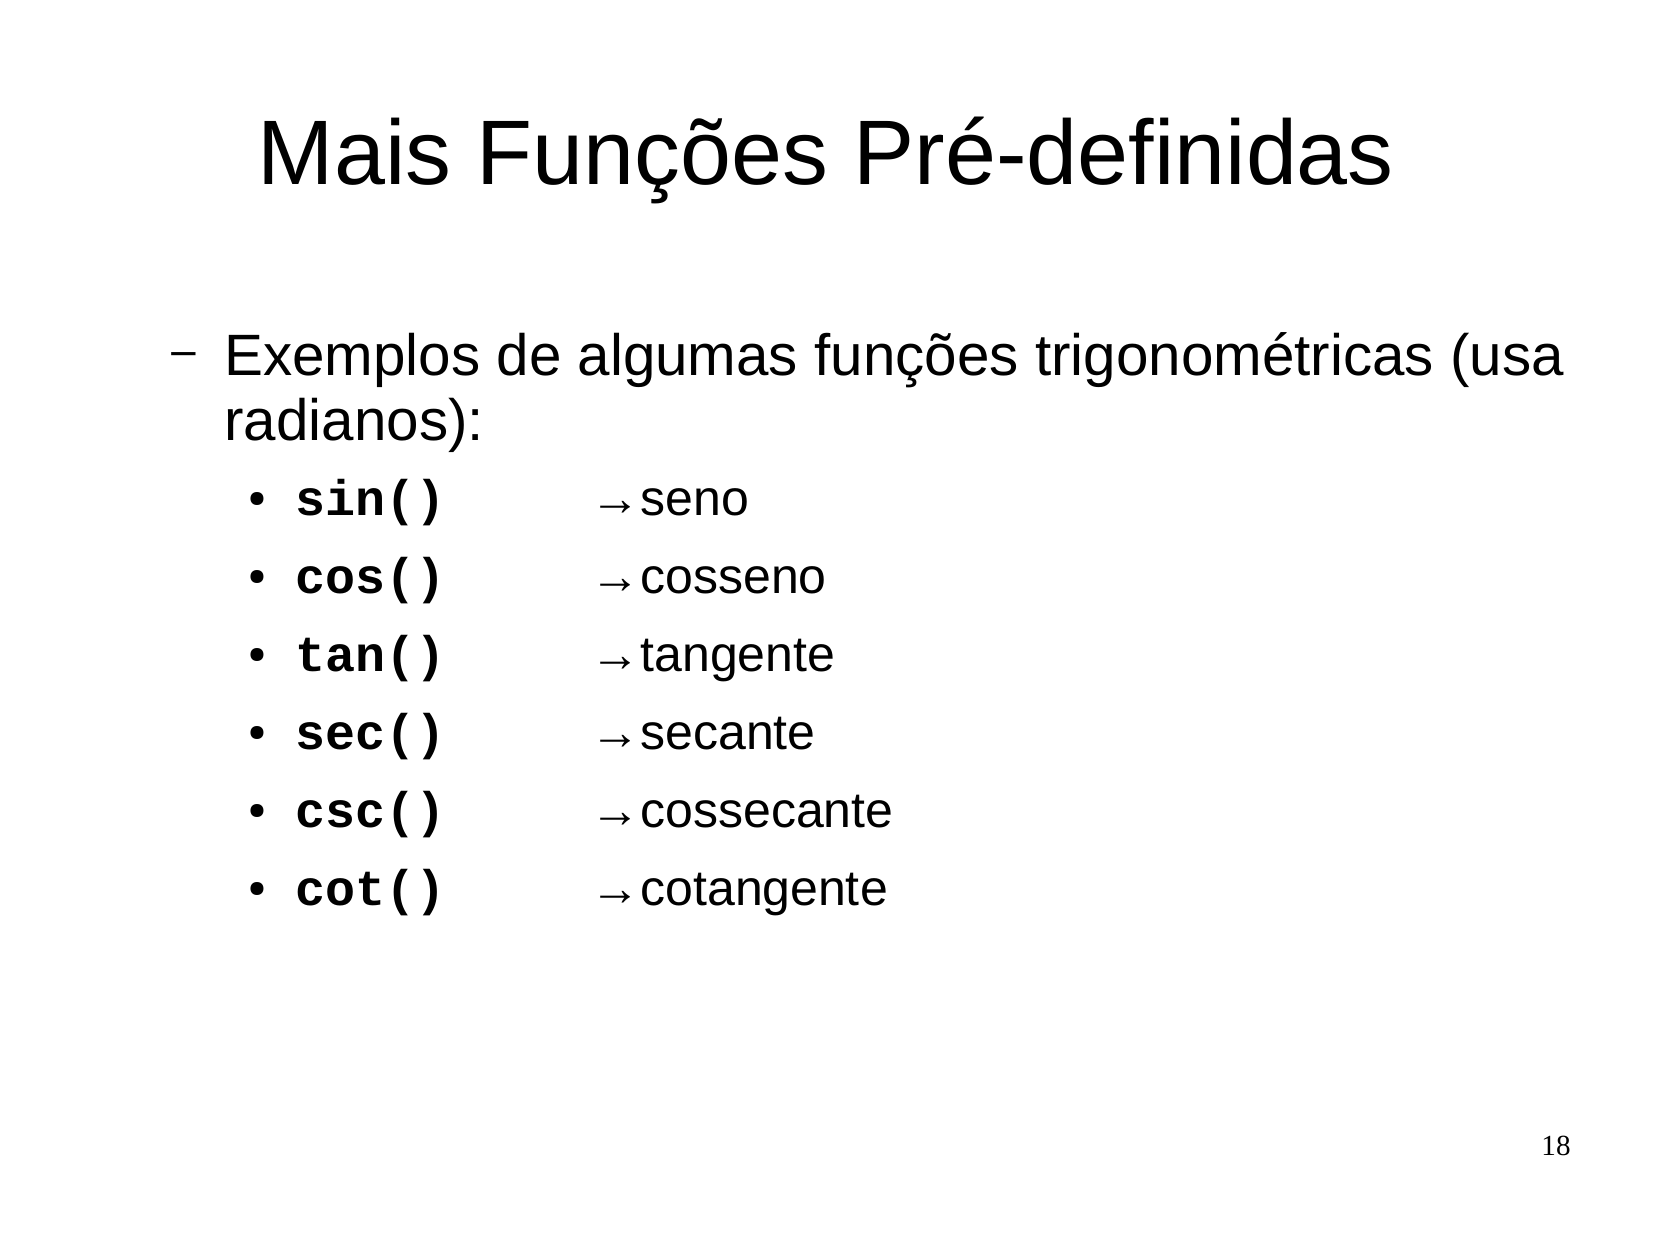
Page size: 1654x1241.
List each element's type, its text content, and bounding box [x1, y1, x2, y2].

list Exemplos de algumas funções trigonométricas (usa radianos): sin() →seno cos() →cosseno tan() →tangente sec() →secante csc() →cossecante cot() →cotangente [82, 224, 1571, 1123]
title Mais Funções Pré-definidas [82, 49, 1571, 224]
